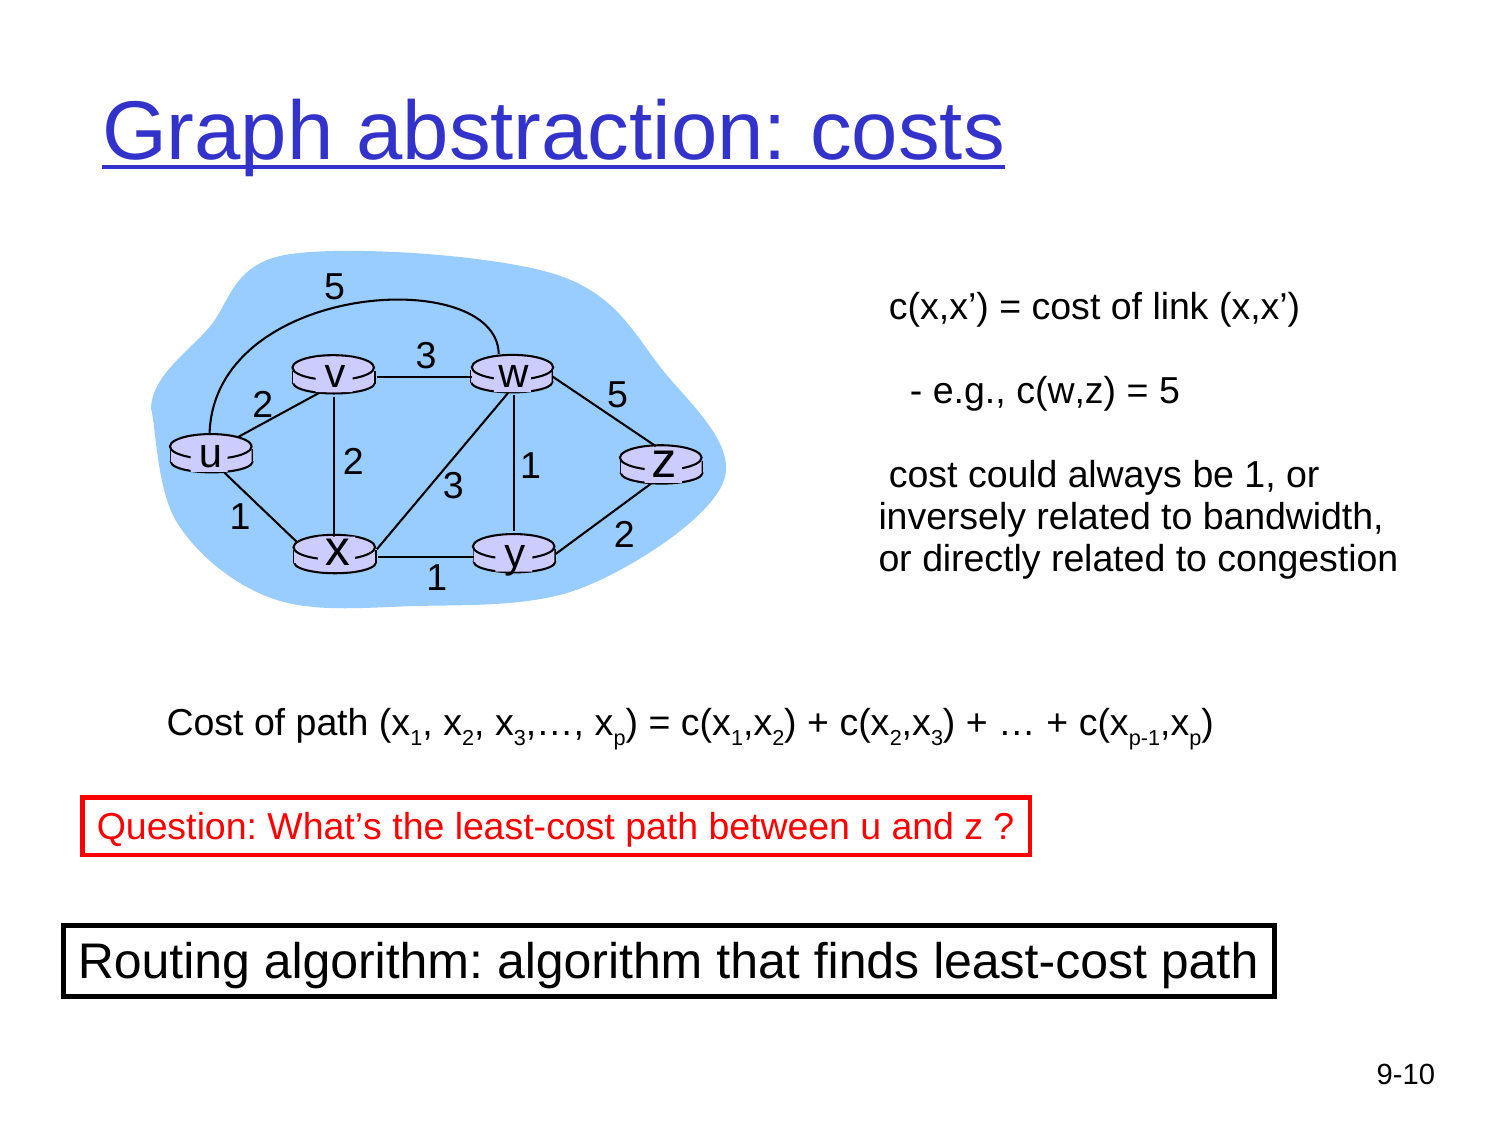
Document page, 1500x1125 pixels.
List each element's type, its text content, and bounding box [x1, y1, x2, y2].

text_box c(x,x’) = cost of link (x,x’) - e.g., c(w,z) = 5 cost could always be 1, or inversely related to bandwidth, or directly related to congestion [863, 277, 1414, 588]
text_box v [309, 341, 361, 404]
text_box Question: What’s the least-cost path between u and z ? [82, 797, 1030, 855]
text_box x [310, 512, 365, 585]
text_box 2 [599, 505, 650, 564]
text_box 1 [411, 548, 463, 607]
text_box 5 [309, 257, 360, 315]
text_box u [183, 421, 237, 484]
text_box [627, 424, 636, 430]
text_box 5 [592, 366, 643, 424]
text_box 2 [237, 375, 288, 433]
text_box 1 [505, 437, 556, 495]
text_box [151, 250, 727, 609]
text_box Routing algorithm: algorithm that finds least-cost path [63, 925, 1275, 997]
text_box Cost of path (x1, x2, x3,…, xp) = c(x1,x2) + c(x2,x3) + … + c(xp-1,xp) [151, 694, 1250, 758]
text_box 2 [328, 432, 379, 490]
text_box 3 [428, 456, 479, 515]
text_box 1 [214, 488, 266, 546]
text_box w [483, 341, 544, 404]
text_box z [636, 424, 692, 496]
text_box y [489, 521, 541, 584]
title Graph abstraction: costs [87, 37, 1363, 225]
text_box 3 [400, 327, 452, 385]
